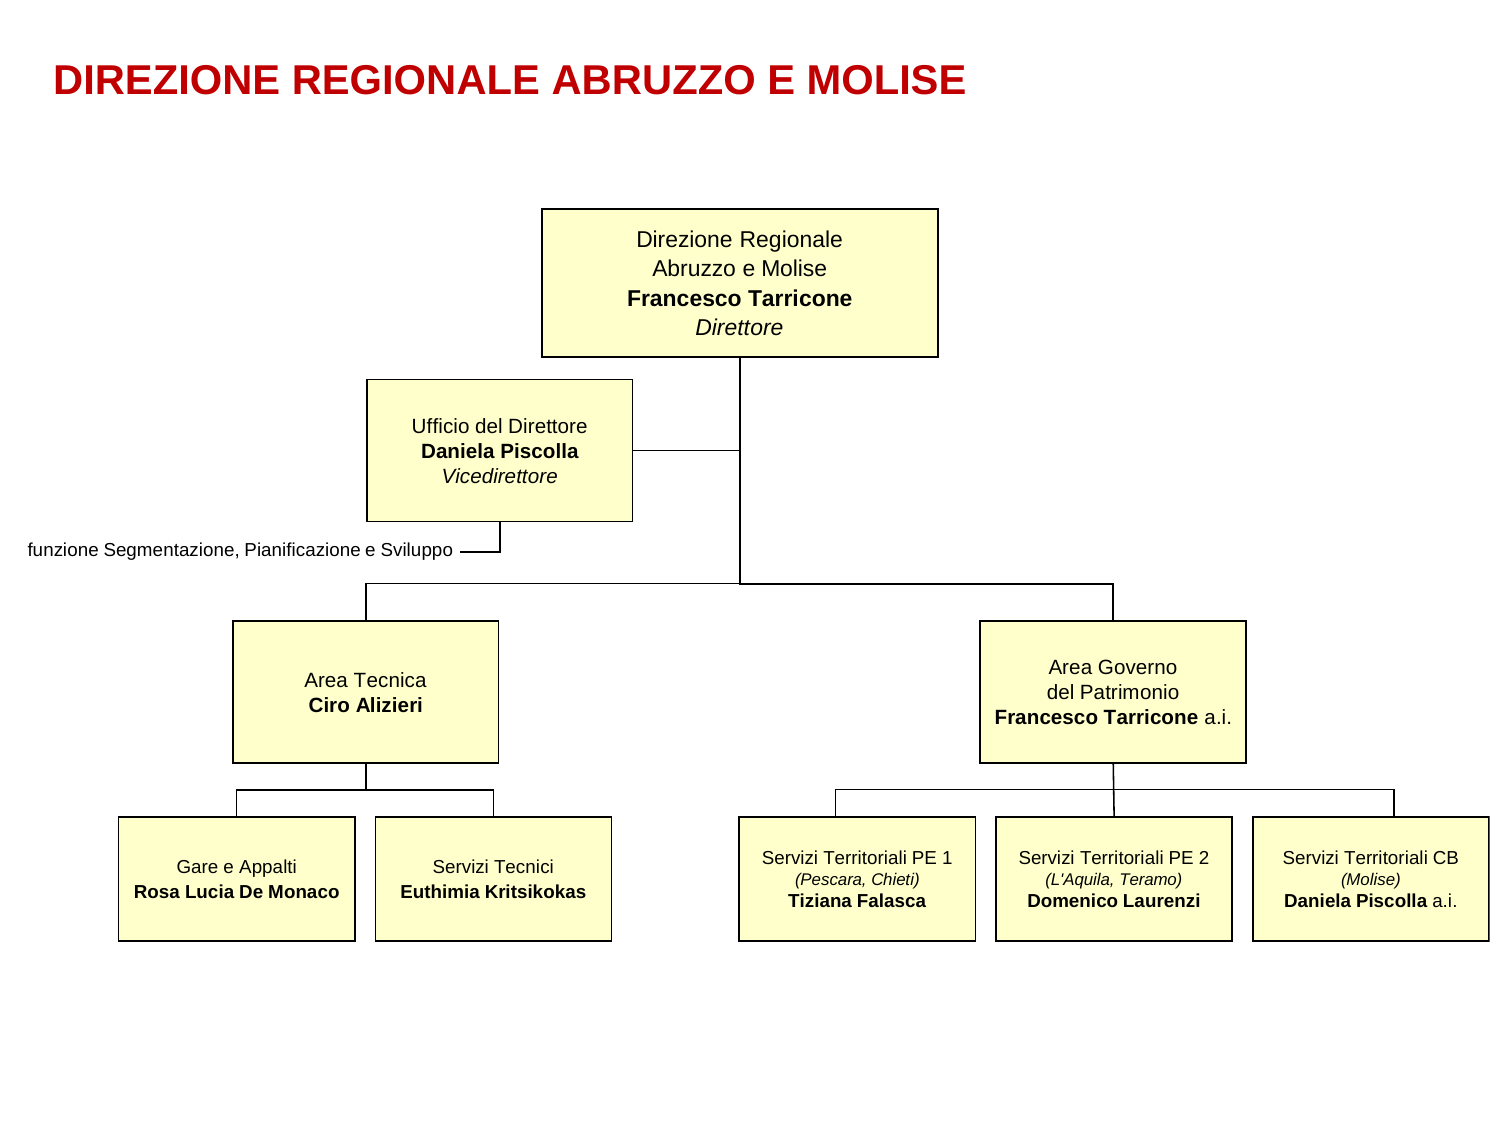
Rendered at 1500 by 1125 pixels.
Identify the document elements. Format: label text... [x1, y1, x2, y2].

picture [10, 208, 1490, 942]
text_box DIREZIONE REGIONALE ABRUZZO E MOLISE [38, 45, 1414, 128]
